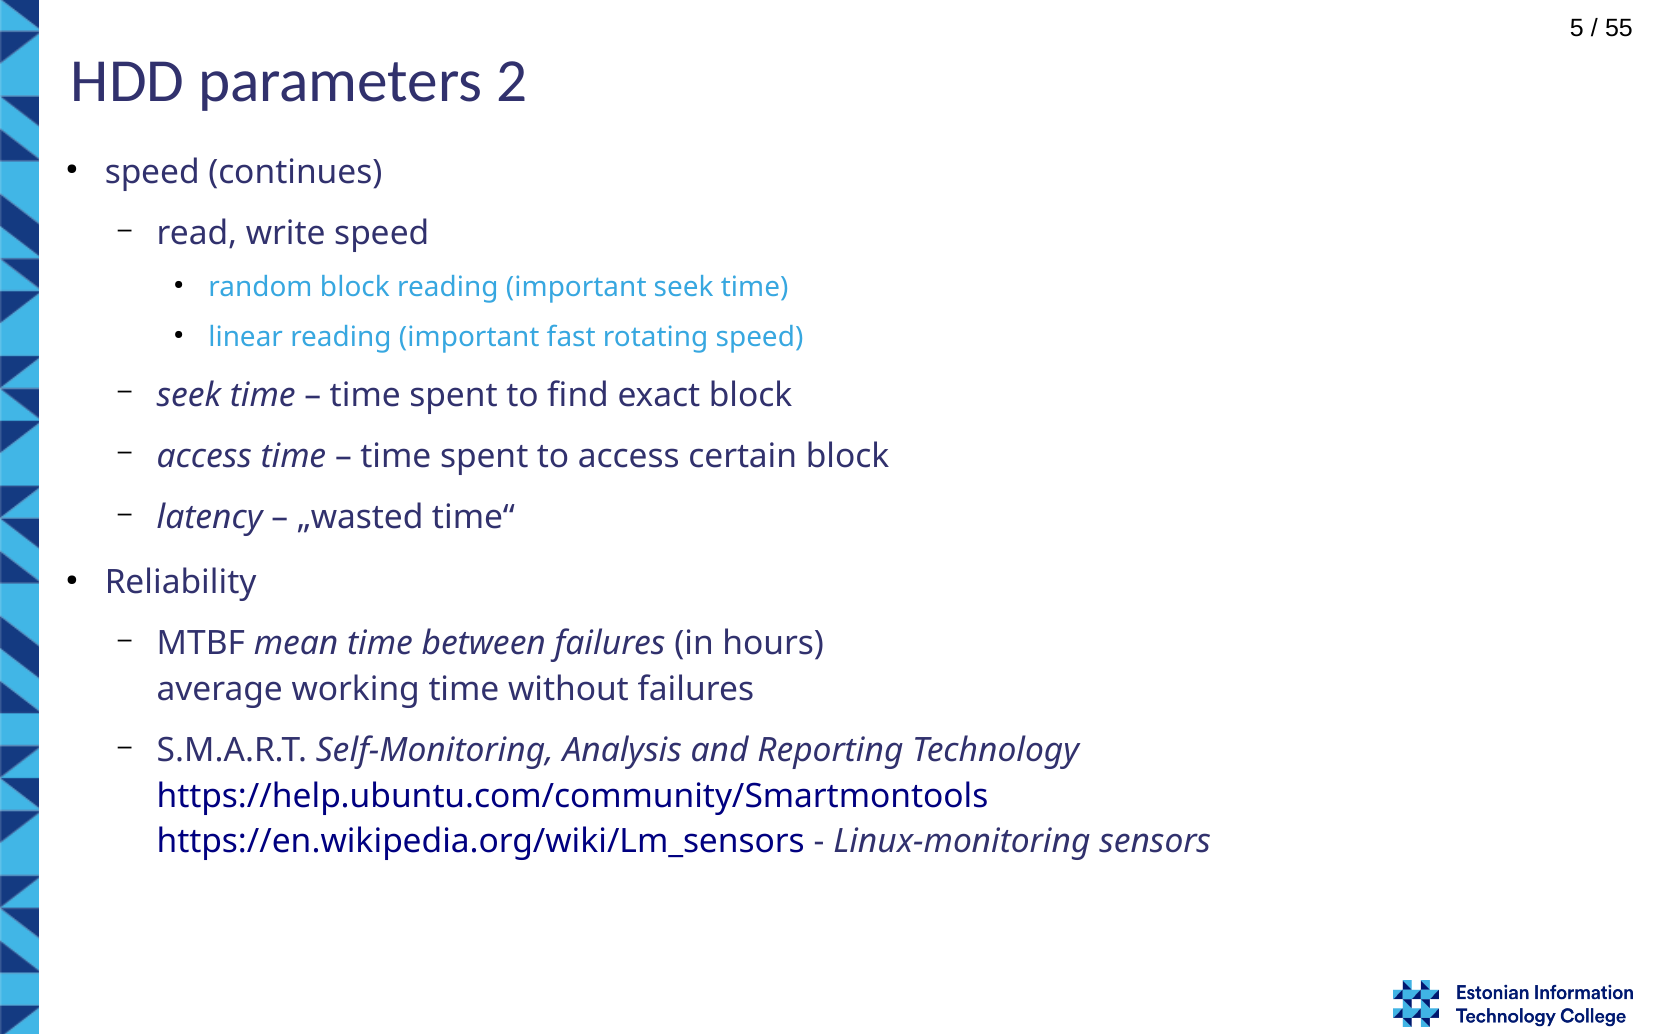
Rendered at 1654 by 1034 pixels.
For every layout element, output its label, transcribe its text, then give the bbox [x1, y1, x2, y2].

title HDD parameters 2 [70, 41, 1630, 130]
picture [1393, 980, 1633, 1027]
list speed (continues) read, write speed random block reading (important seek time) linear reading (important fast rotating speed) seek time – time spent to find exact block access time – time spent to access certain block latency – „wasted time“ Reliability MTBF mean time between failures (in hours) average working time without failures S.M.A.R.T. Self-Monitoring, Analysis and Reporting Technology https://help.ubuntu.com/community/Smartmontools https://en.wikipedia.org/wiki/Lm_sensors - Linux-monitoring sensors [53, 147, 1625, 866]
